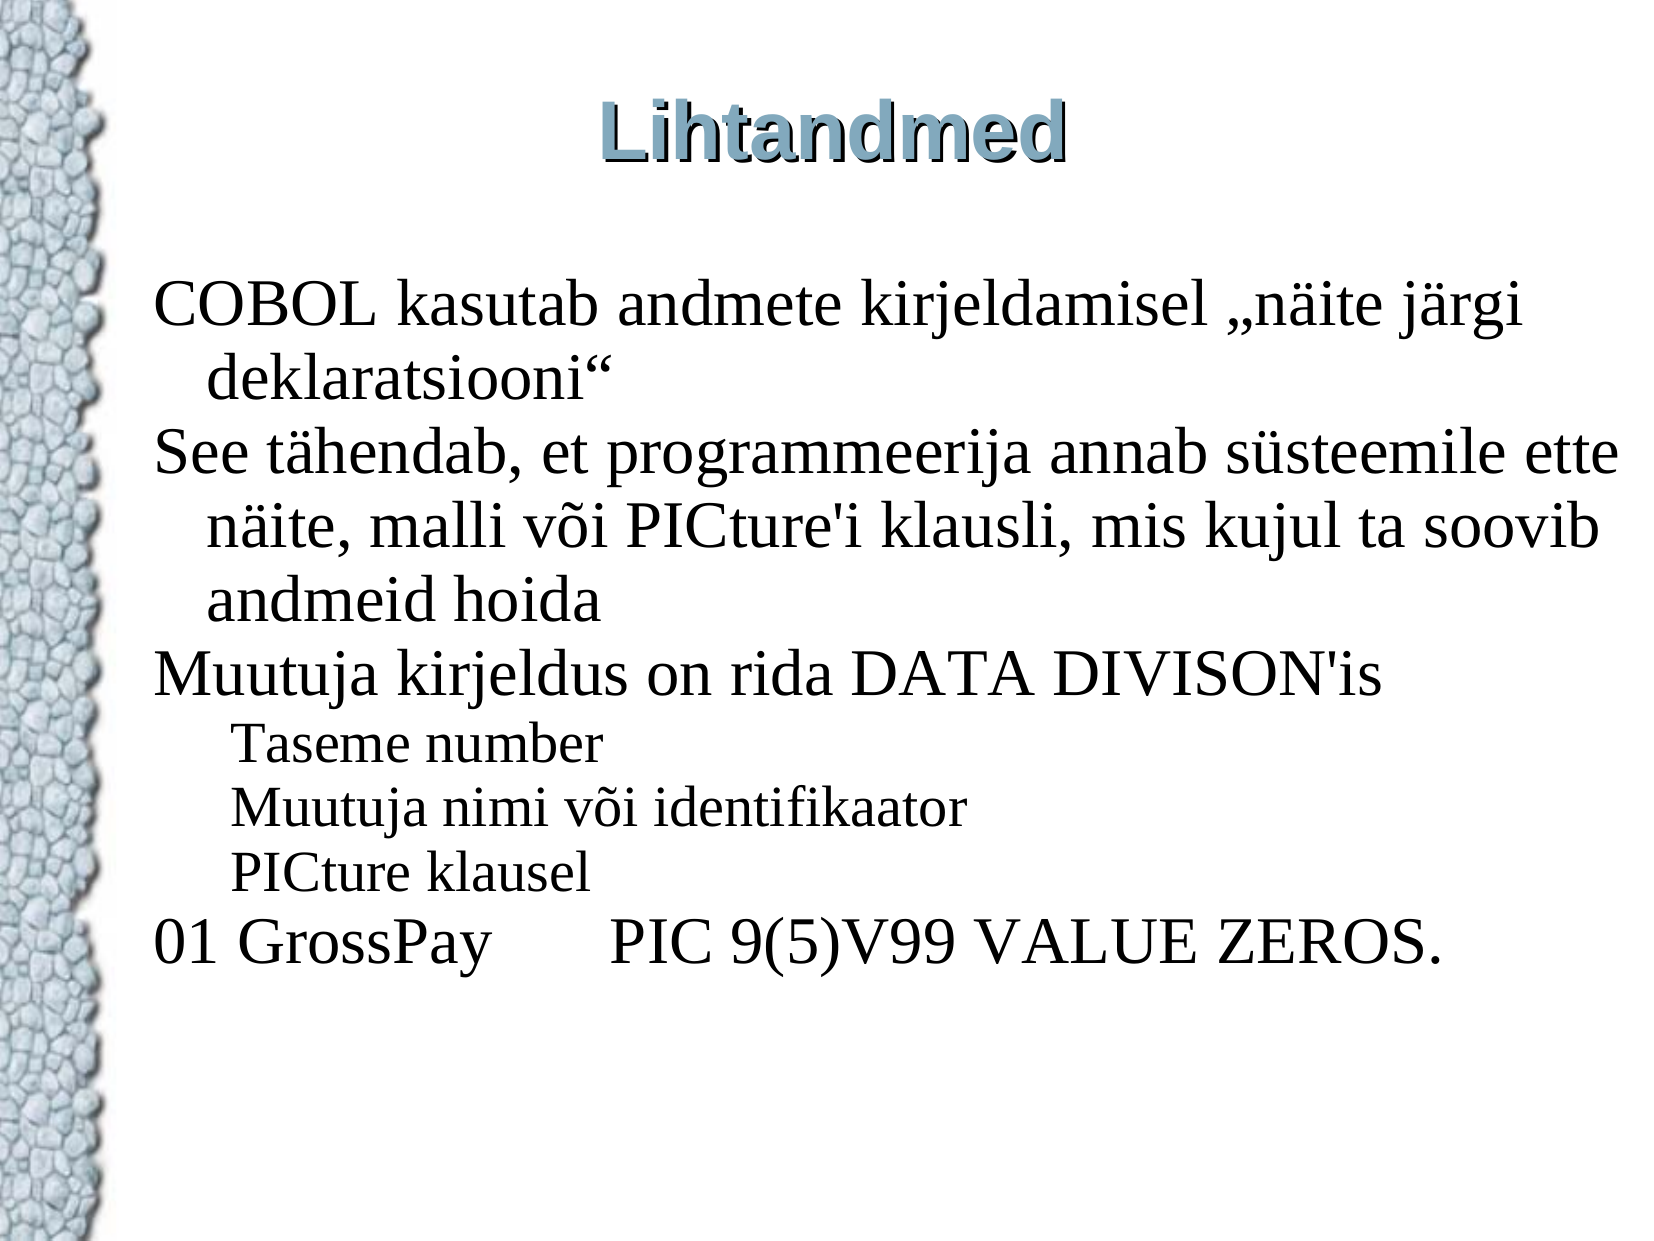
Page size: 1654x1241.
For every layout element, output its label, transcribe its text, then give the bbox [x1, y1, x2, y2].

picture [0, 0, 131, 1241]
title Lihtandmed [88, 29, 1577, 237]
list COBOL kasutab andmete kirjeldamisel „näite järgi deklaratsiooni“ See tähendab, et programmeerija annab süsteemile ette näite, malli või PICture'i klausli, mis kujul ta soovib andmeid hoida Muutuja kirjeldus on rida DATA DIVISON'is Taseme number Muutuja nimi või identifikaator PICture klausel 01 GrossPay PIC 9(5)V99 VALUE ZEROS. [135, 265, 1625, 1085]
